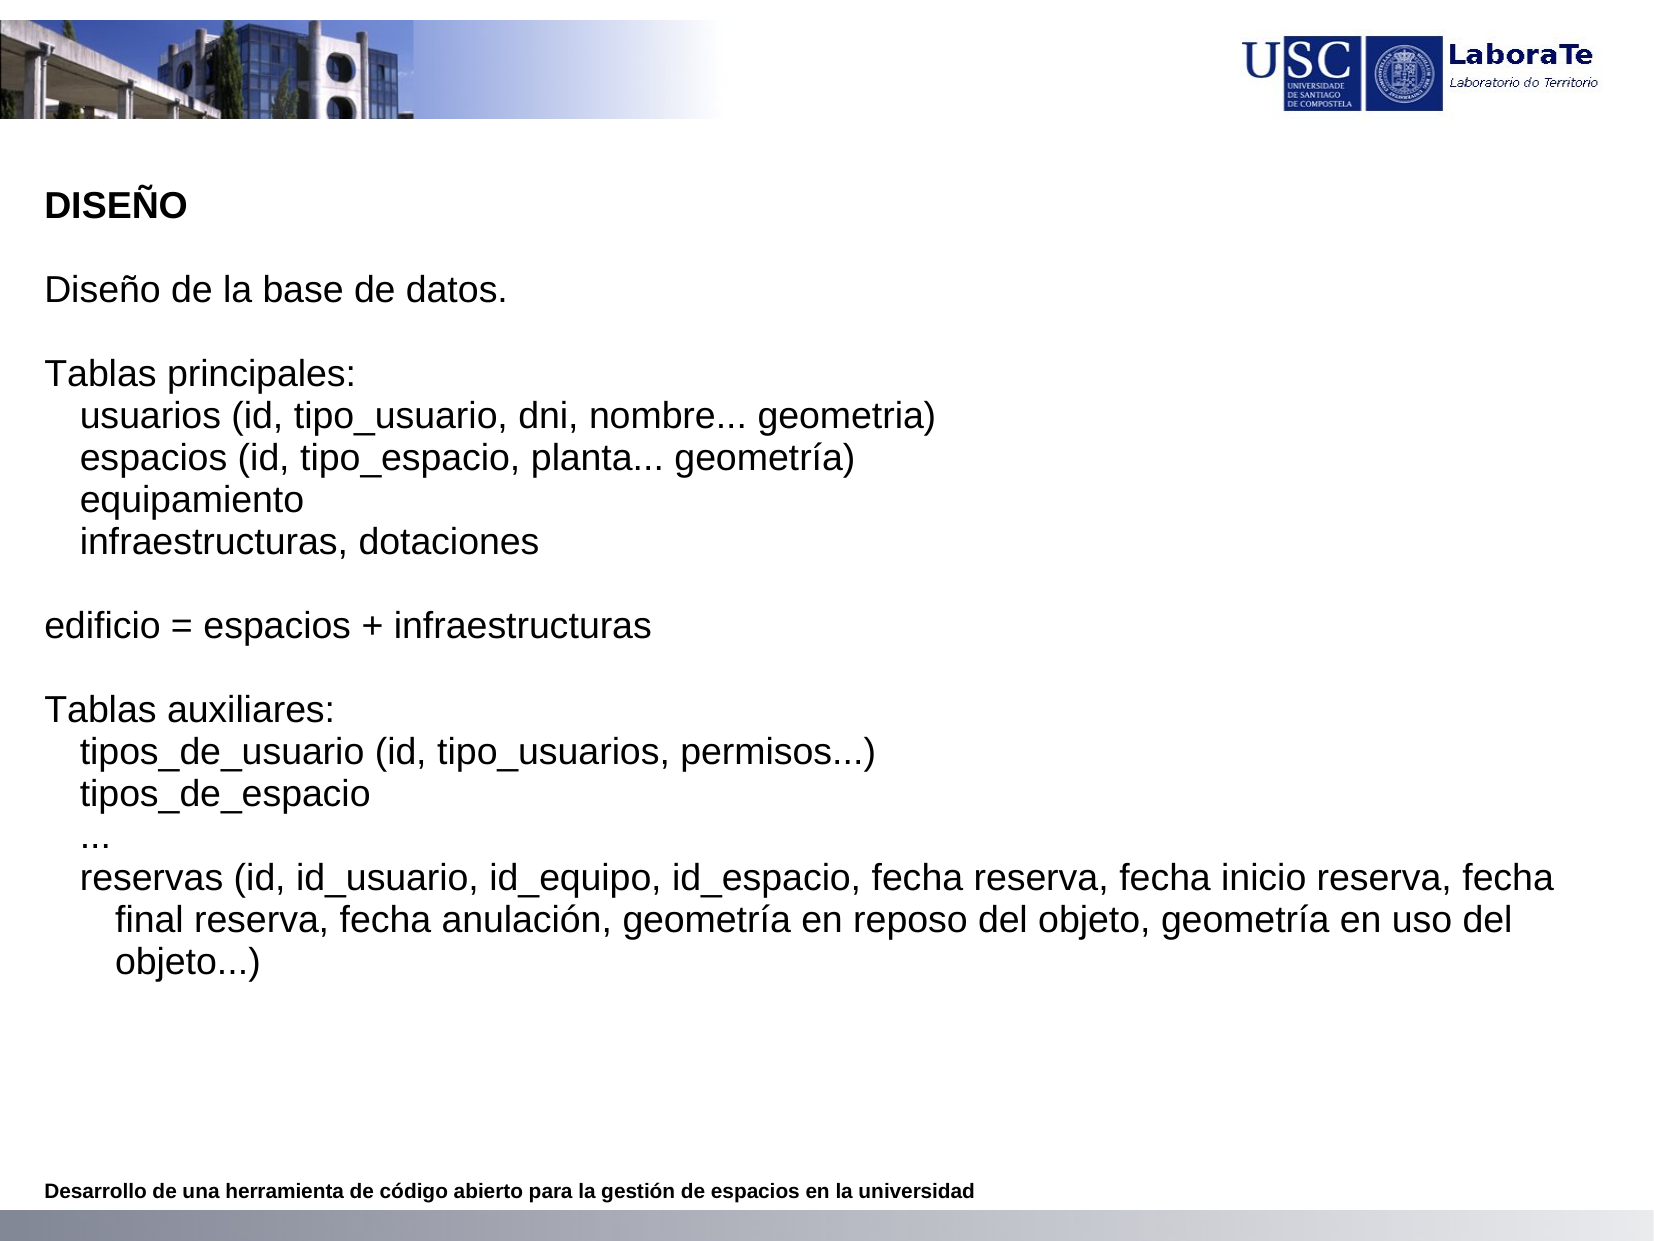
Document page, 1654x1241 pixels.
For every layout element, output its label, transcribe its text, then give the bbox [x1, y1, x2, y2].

picture [0, 20, 827, 119]
picture [0, 1210, 1654, 1241]
picture [1240, 29, 1654, 119]
text_box DISEÑO Diseño de la base de datos. Tablas principales: usuarios (id, tipo_usuario, dni, nombre... geometria) espacios (id, tipo_espacio, planta... geometría) equipamiento infraestructuras, dotaciones edificio = espacios + infraestructuras Tablas auxiliares: tipos_de_usuario (id, tipo_usuarios, permisos...) tipos_de_espacio ... reservas (id, id_usuario, id_equipo, id_espacio, fecha reserva, fecha inicio reserva, fecha final reserva, fecha anulación, geometría en reposo del objeto, geometría en uso del objeto...) [29, 177, 1625, 1152]
